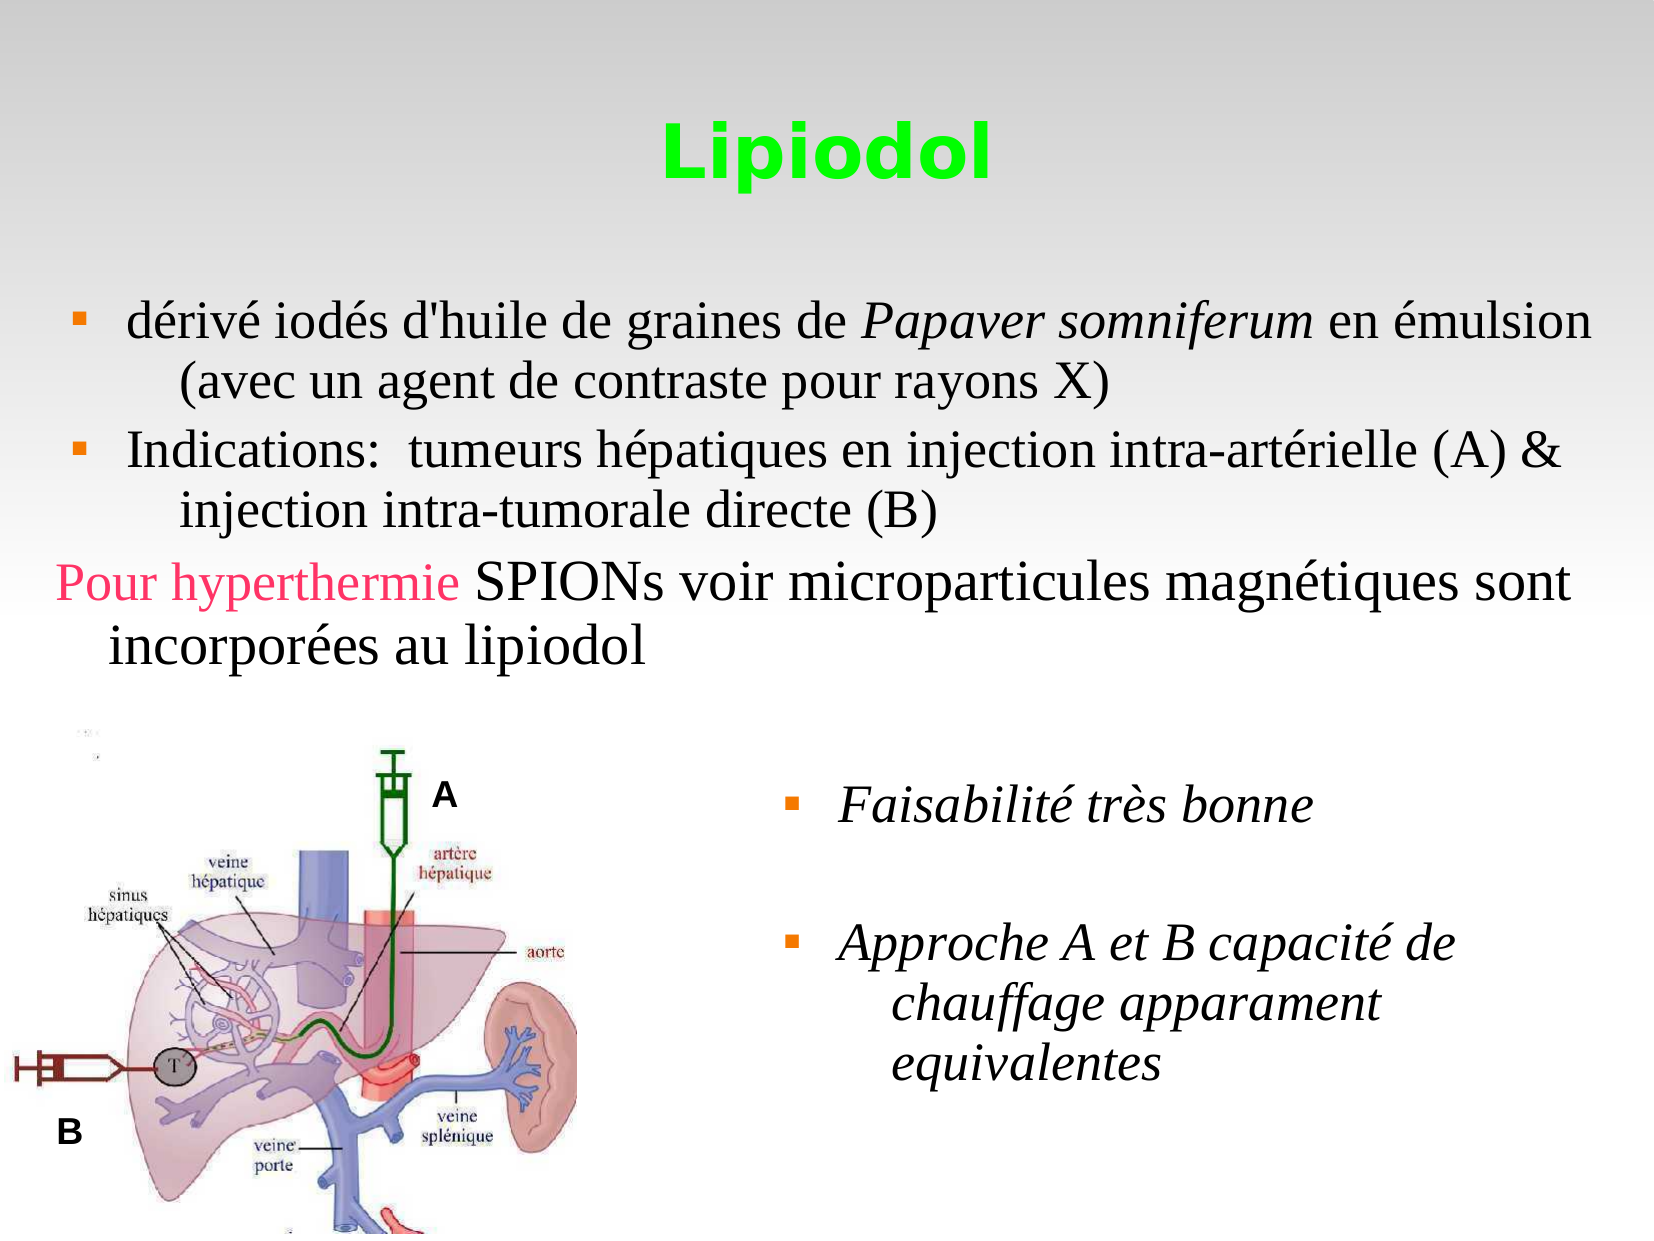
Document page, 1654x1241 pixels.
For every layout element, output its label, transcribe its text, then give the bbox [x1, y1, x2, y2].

title Lipiodol [82, 49, 1571, 257]
list Faisabilité très bonne Approche A et B capacité de chauffage apparament equivalentes [750, 774, 1654, 1208]
text_box A [416, 765, 492, 823]
list dérivé iodés d'huile de graines de Papaver somniferum en émulsion (avec un agent de contraste pour rayons X) Indications: tumeurs hépatiques en injection intra-artérielle (A) & injection intra-tumorale directe (B) Pour hyperthermie SPIONs voir microparticules magnétiques sont incorporées au lipiodol [37, 290, 1654, 712]
picture [4, 729, 577, 1234]
text_box B [41, 1103, 155, 1161]
